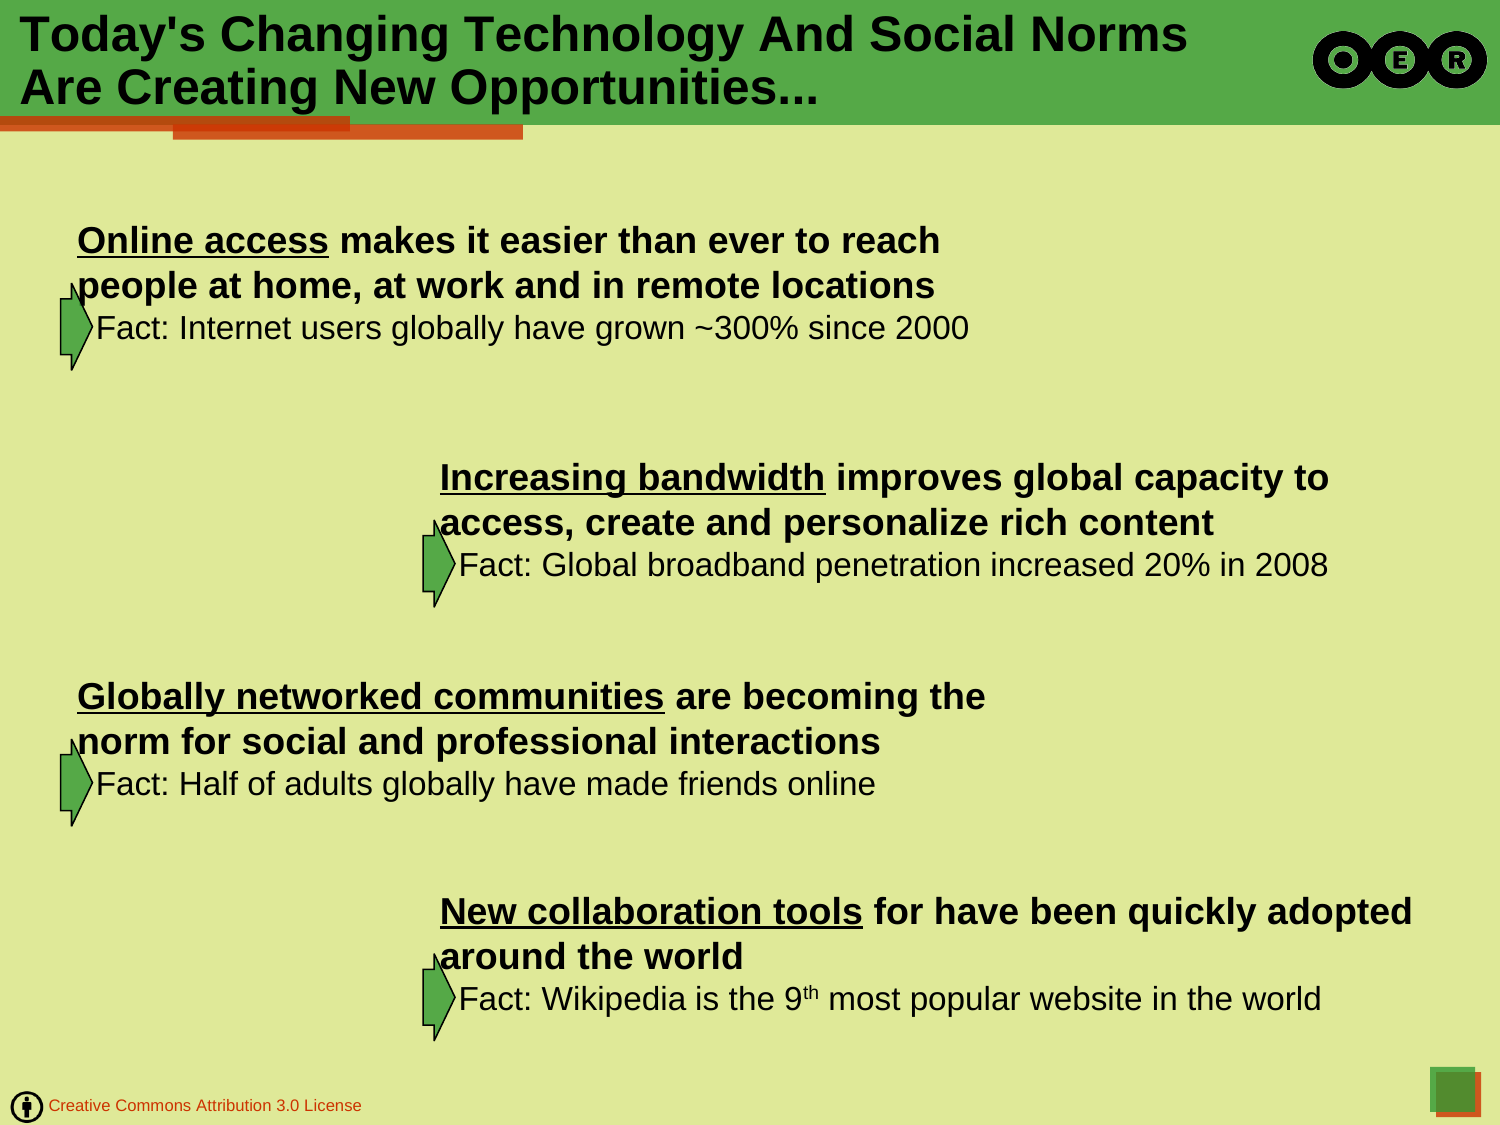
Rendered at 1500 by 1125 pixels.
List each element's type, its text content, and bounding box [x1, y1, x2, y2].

text_box [60, 739, 93, 827]
picture [7, 1088, 46, 1125]
text_box [423, 519, 456, 608]
text_box Globally networked communities are becoming the norm for social and professional interactions Fact: Half of adults globally have made friends online [62, 664, 1075, 810]
text_box Increasing bandwidth improves global capacity to access, create and personalize rich content Fact: Global broadband penetration increased 20% in 2008 [424, 445, 1438, 591]
text_box [60, 283, 93, 371]
text_box Today's Changing Technology And Social Norms Are Creating New Opportunities... [4, 0, 1293, 124]
text_box [423, 953, 456, 1041]
text_box Online access makes it easier than ever to reach people at home, at work and in remote locations Fact: Internet users globally have grown ~300% since 2000 [62, 208, 1075, 354]
text_box New collaboration tools for have been quickly adopted around the world Fact: Wikipedia is the 9th most popular website in the world [424, 879, 1438, 1025]
picture [1306, 31, 1494, 94]
